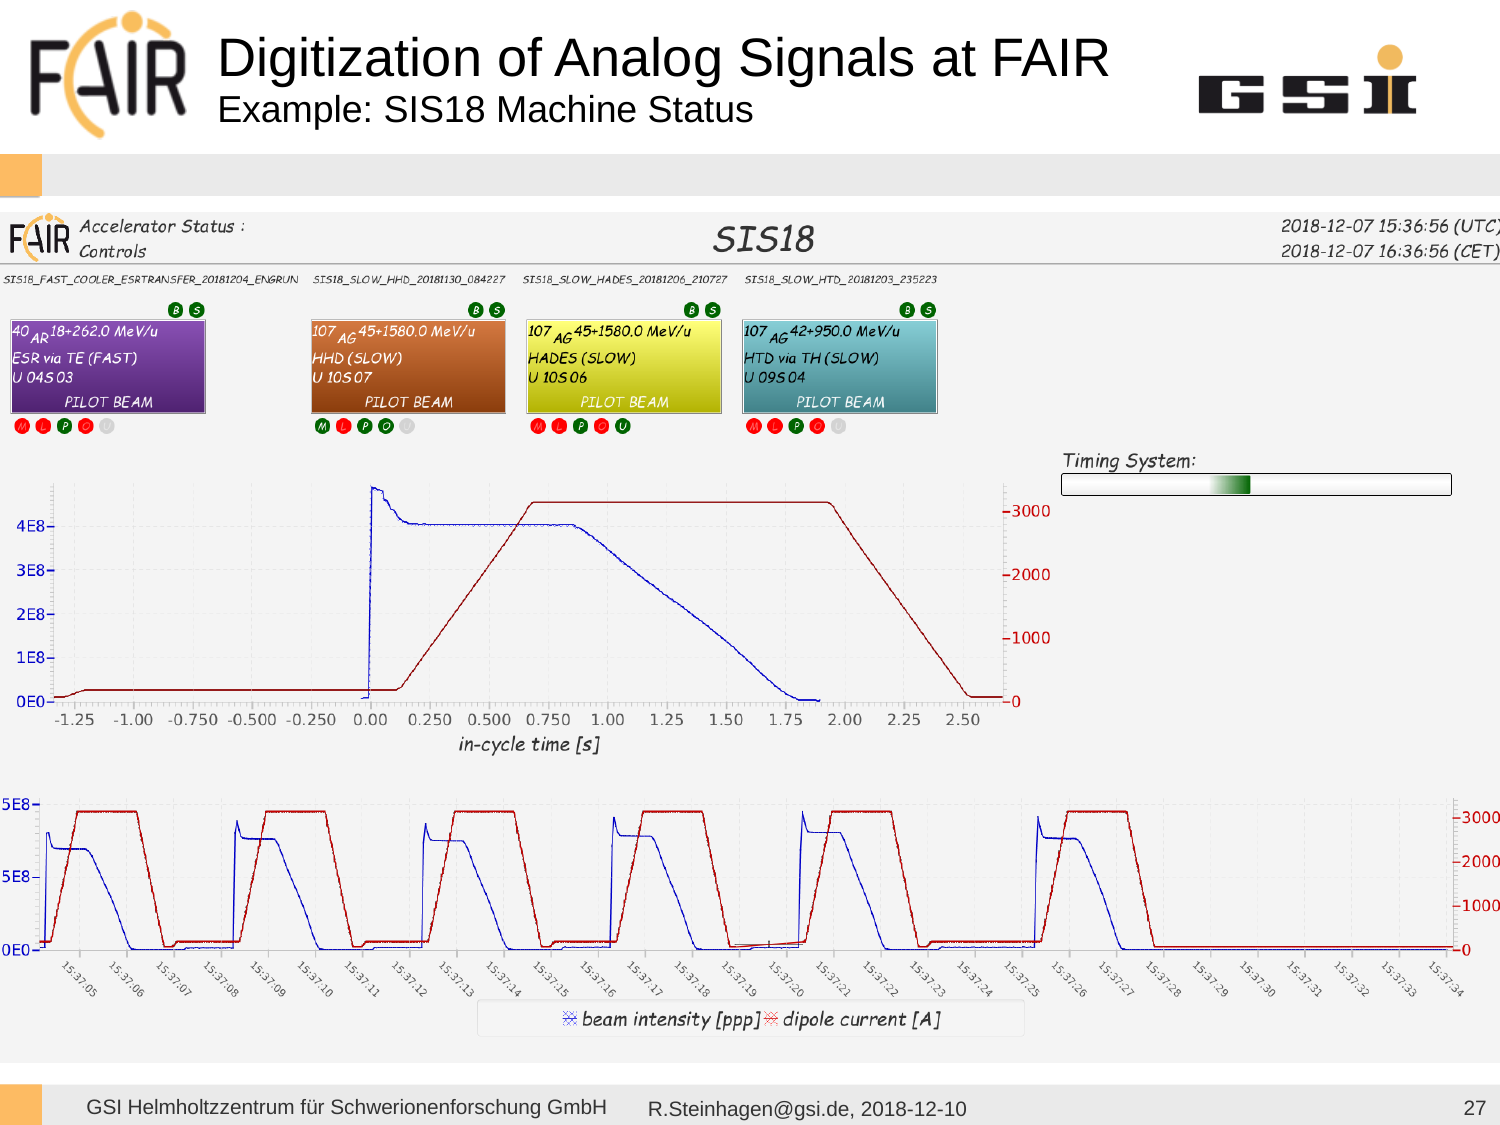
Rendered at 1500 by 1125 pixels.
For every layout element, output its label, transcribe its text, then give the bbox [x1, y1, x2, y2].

title Digitization of Analog Signals at FAIR Example: SIS18 Machine Status [217, 23, 1182, 135]
picture [1197, 42, 1419, 117]
picture [30, 9, 187, 141]
picture [0, 212, 1500, 1063]
